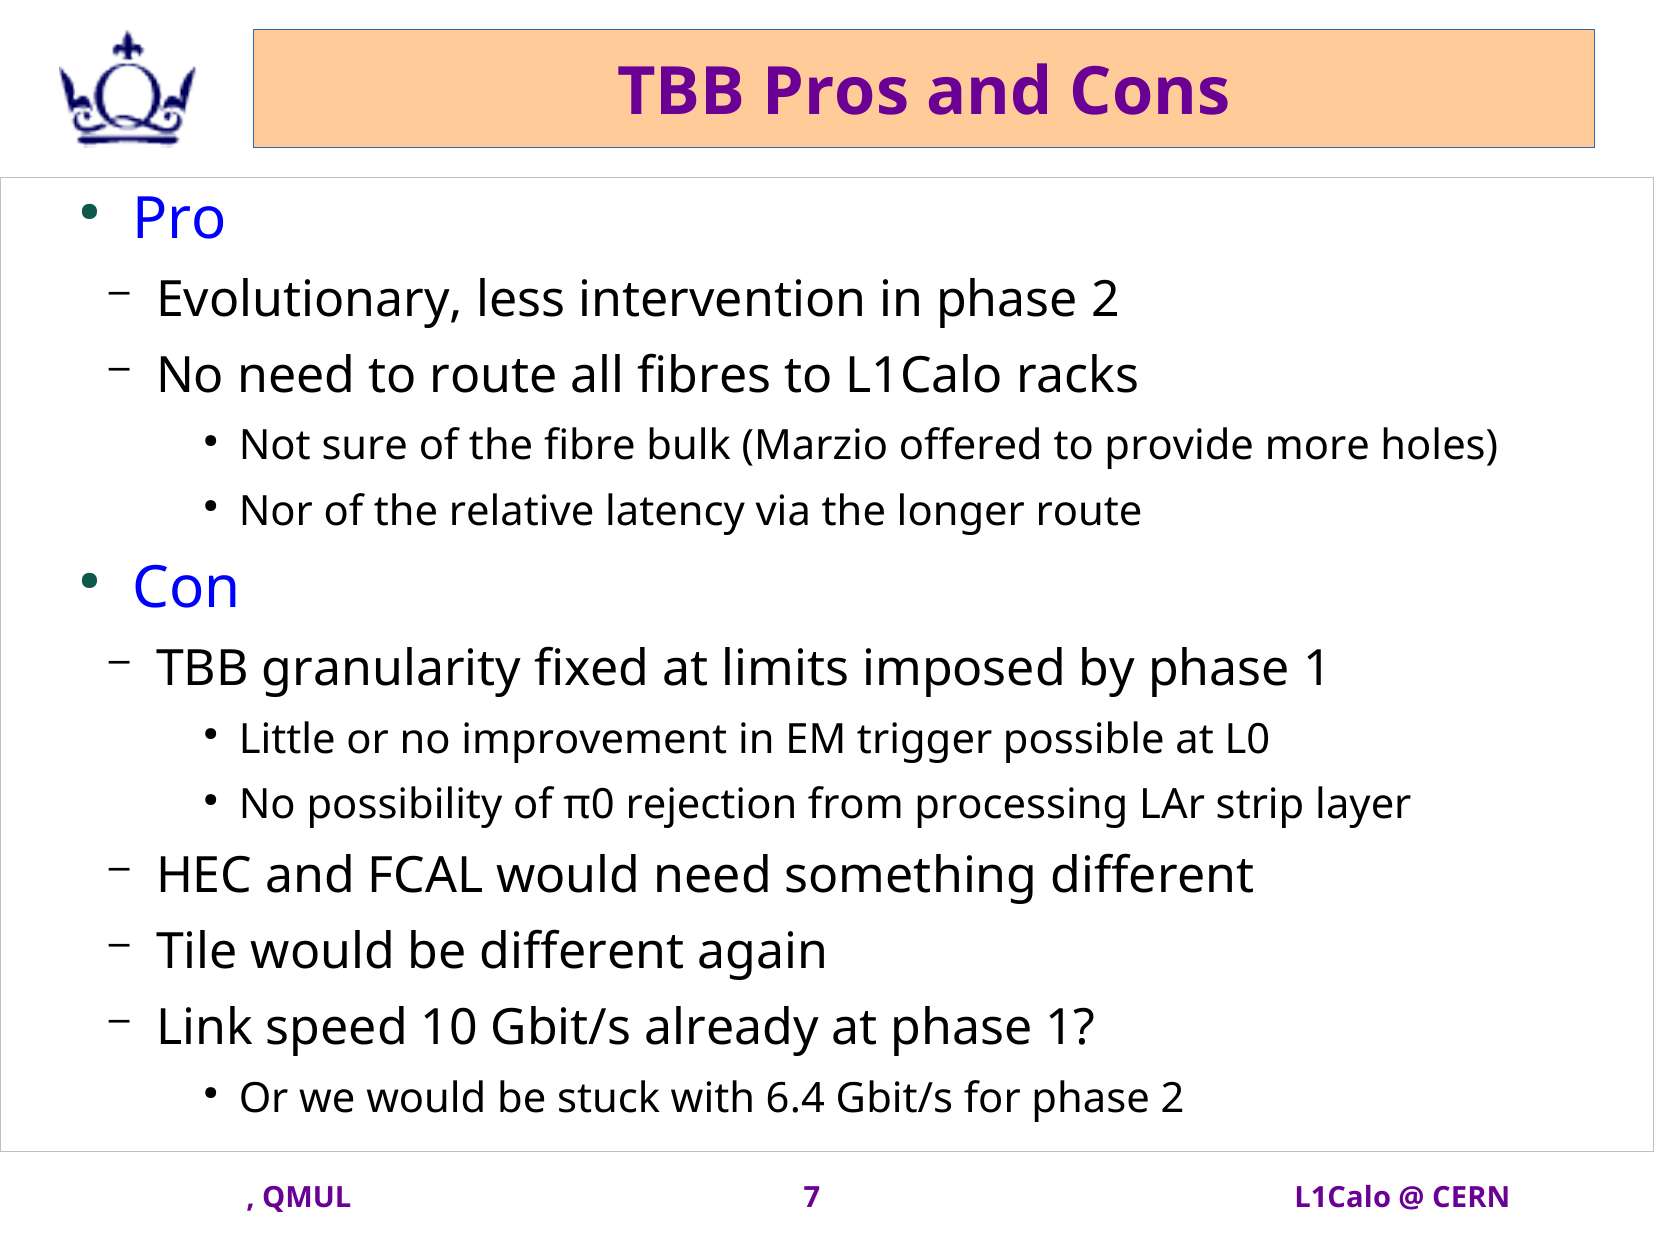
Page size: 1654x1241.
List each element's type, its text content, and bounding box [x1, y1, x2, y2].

title TBB Pros and Cons [253, 29, 1595, 148]
list Pro Evolutionary, less intervention in phase 2 No need to route all fibres to L1Calo racks Not sure of the fibre bulk (Marzio offered to provide more holes) Nor of the relative latency via the longer route Con TBB granularity fixed at limits imposed by phase 1 Little or no improvement in EM trigger possible at L0 No possibility of π0 rejection from processing LAr strip layer HEC and FCAL would need something different Tile would be different again Link speed 10 Gbit/s already at phase 1? Or we would be stuck with 6.4 Gbit/s for phase 2 [61, 181, 1605, 1149]
picture [59, 29, 200, 148]
